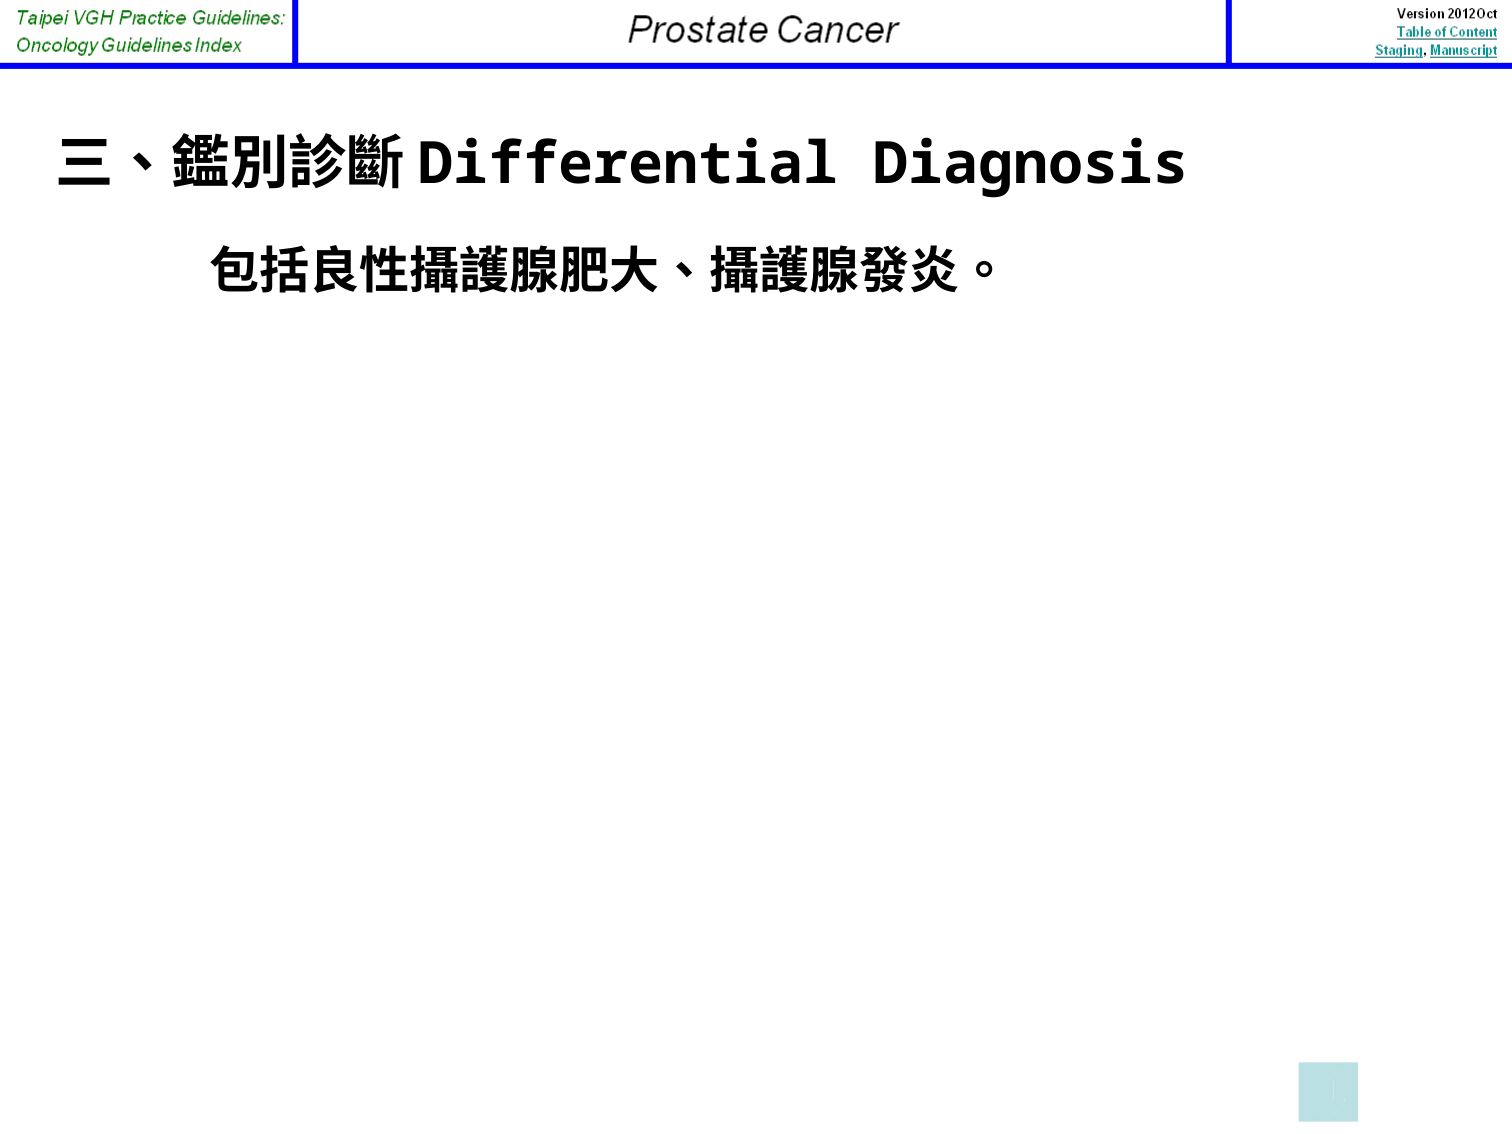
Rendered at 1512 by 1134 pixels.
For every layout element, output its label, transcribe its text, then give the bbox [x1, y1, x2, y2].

subtitle 三、鑑別診斷Differential Diagnosis 包括良性攝護腺肥大、攝護腺發炎。 [40, 82, 1477, 308]
